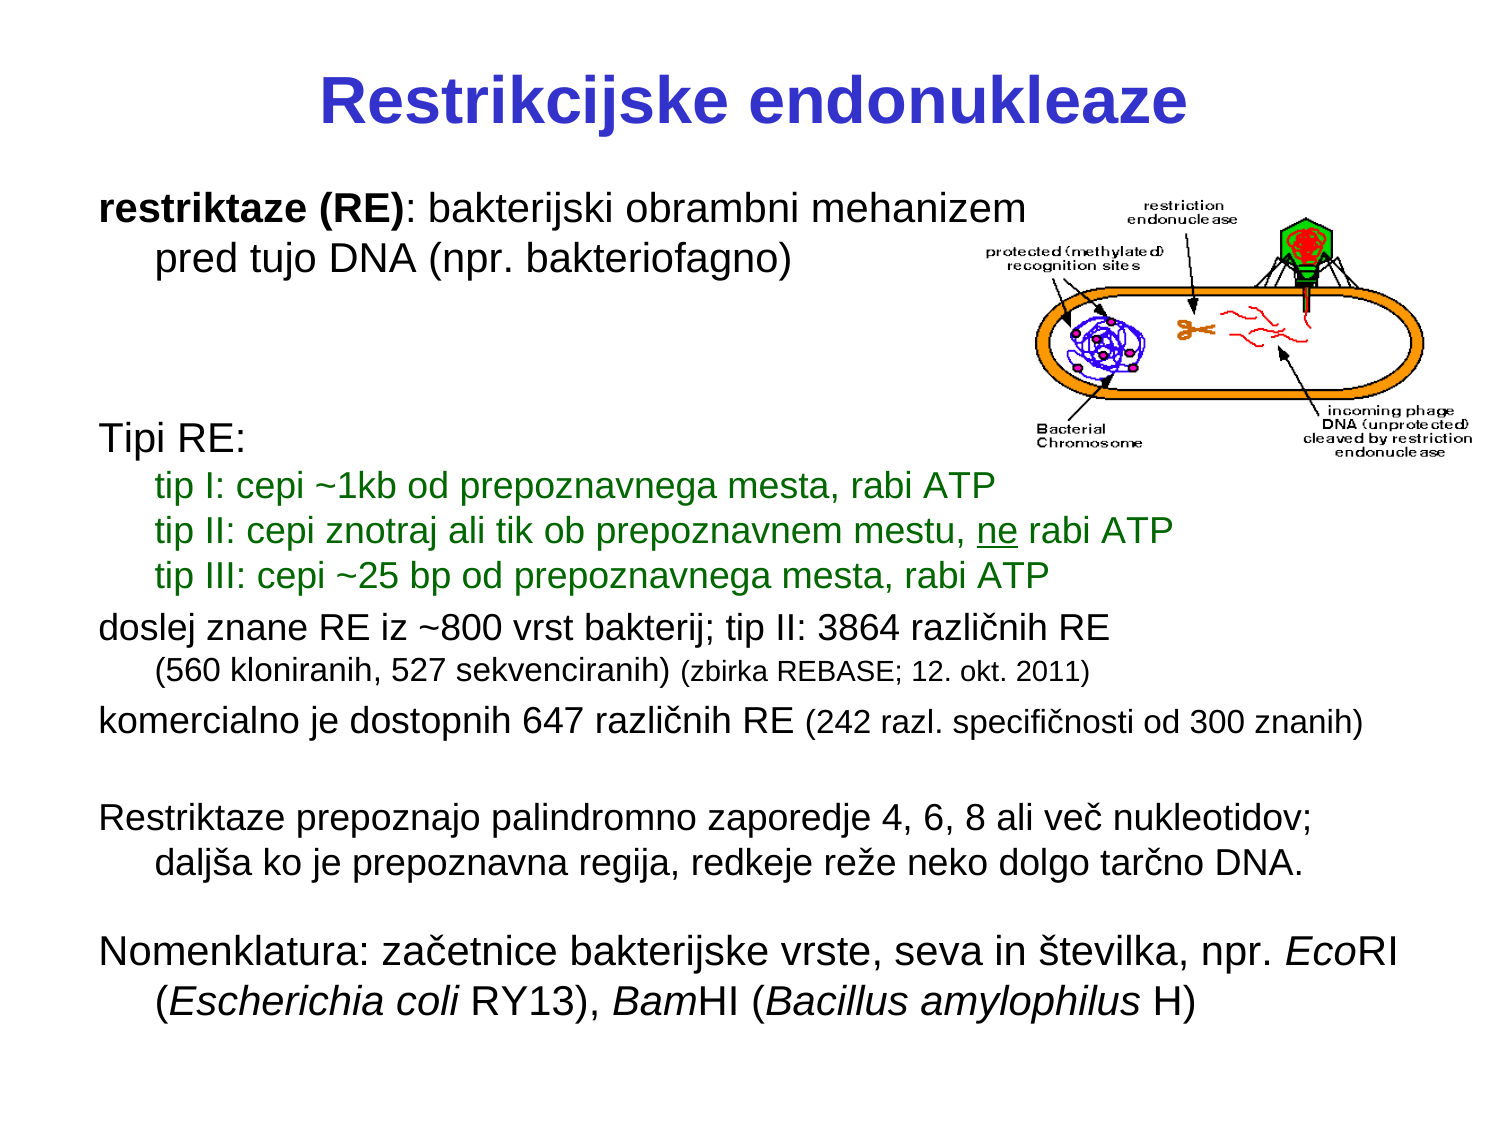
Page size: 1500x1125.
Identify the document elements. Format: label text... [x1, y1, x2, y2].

picture [974, 148, 1500, 518]
list restriktaze (RE): bakterijski obrambni mehanizem pred tujo DNA (npr. bakteriofagno) Tipi RE: tip I: cepi ~1kb od prepoznavnega mesta, rabi ATP tip II: cepi znotraj ali tik ob prepoznavnem mestu, ne rabi ATP tip III: cepi ~25 bp od prepoznavnega mesta, rabi ATP doslej znane RE iz ~800 vrst bakterij; tip II: 3864 različnih RE (560 kloniranih, 527 sekvenciranih) (zbirka REBASE; 12. okt. 2011) komercialno je dostopnih 647 različnih RE (242 razl. specifičnosti od 300 znanih) Restriktaze prepoznajo palindromno zaporedje 4, 6, 8 ali več nukleotidov; daljša ko je prepoznavna regija, redkeje reže neko dolgo tarčno DNA. Nomenklatura: začetnice bakterijske vrste, seva in številka, npr. EcoRI (Escherichia coli RY13), BamHI (Bacillus amylophilus H) [83, 173, 1436, 1047]
title Restrikcijske endonukleaze [116, 49, 1392, 145]
